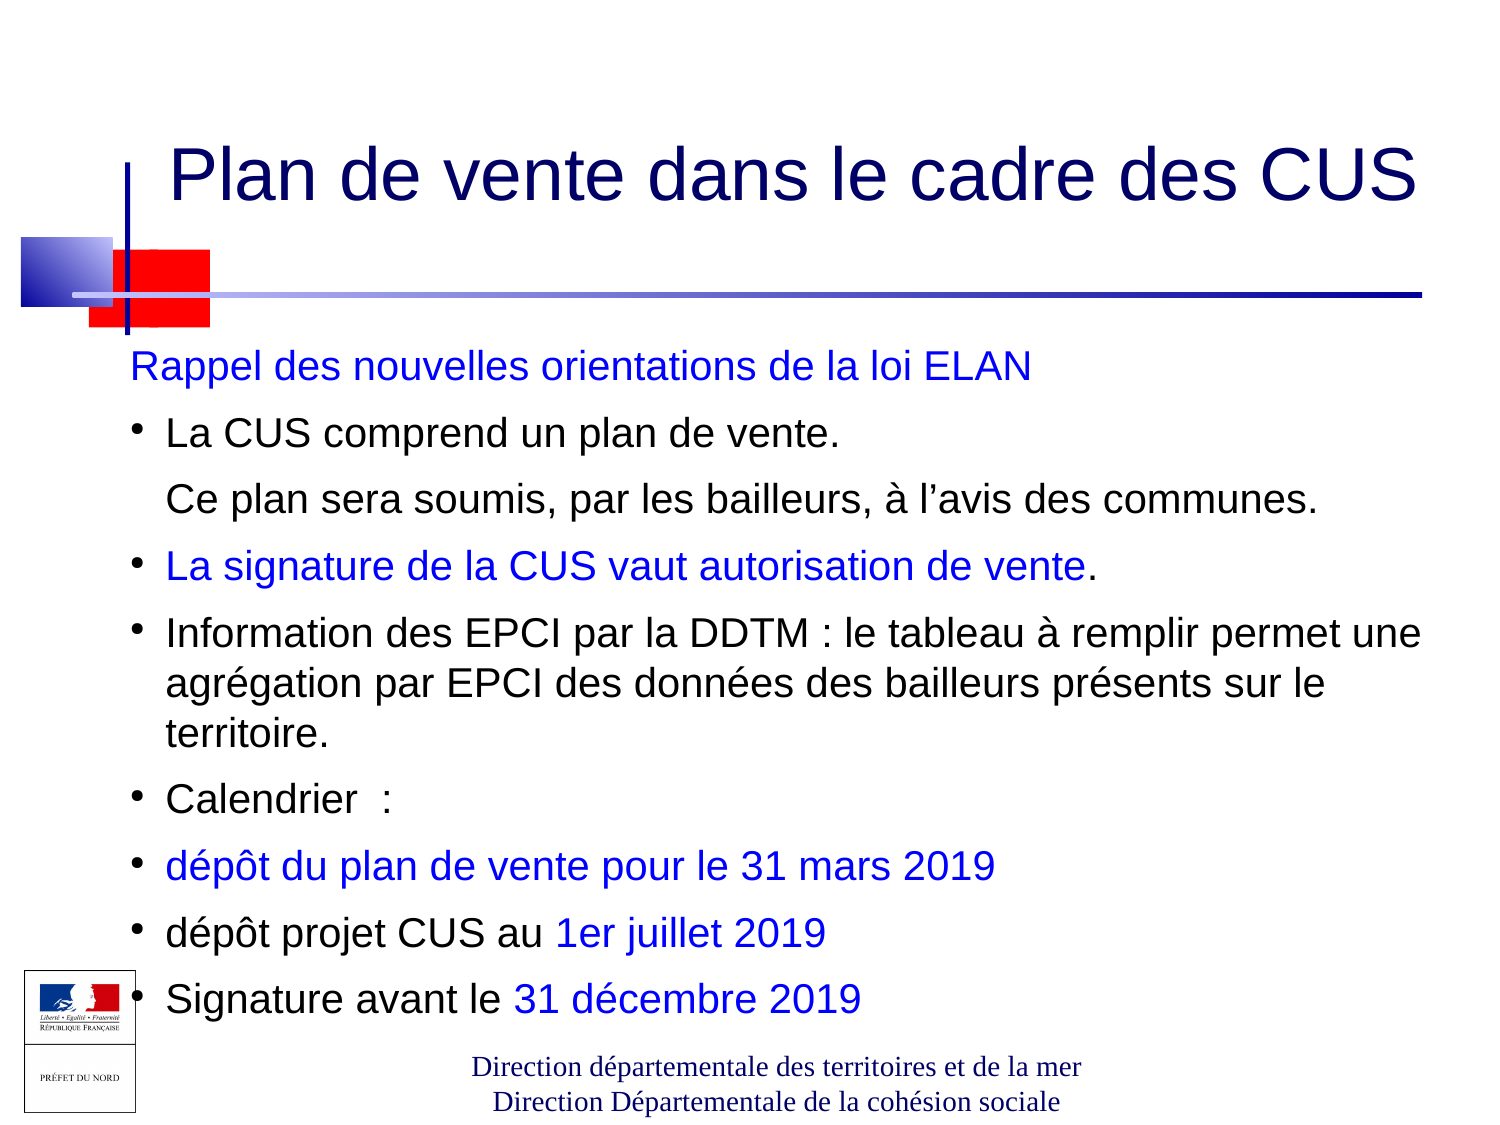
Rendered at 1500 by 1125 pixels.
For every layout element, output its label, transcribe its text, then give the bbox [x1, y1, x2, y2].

list Rappel des nouvelles orientations de la loi ELAN La CUS comprend un plan de vente. Ce plan sera soumis, par les bailleurs, à l’avis des communes. La signature de la CUS vaut autorisation de vente. Information des EPCI par la DDTM : le tableau à remplir permet une agrégation par EPCI des données des bailleurs présents sur le territoire. Calendrier : dépôt du plan de vente pour le 31 mars 2019 dépôt projet CUS au 1er juillet 2019 Signature avant le 31 décembre 2019 [59, 331, 1441, 1030]
picture [24, 970, 136, 1113]
title Plan de vente dans le cadre des CUS [153, 53, 1467, 289]
